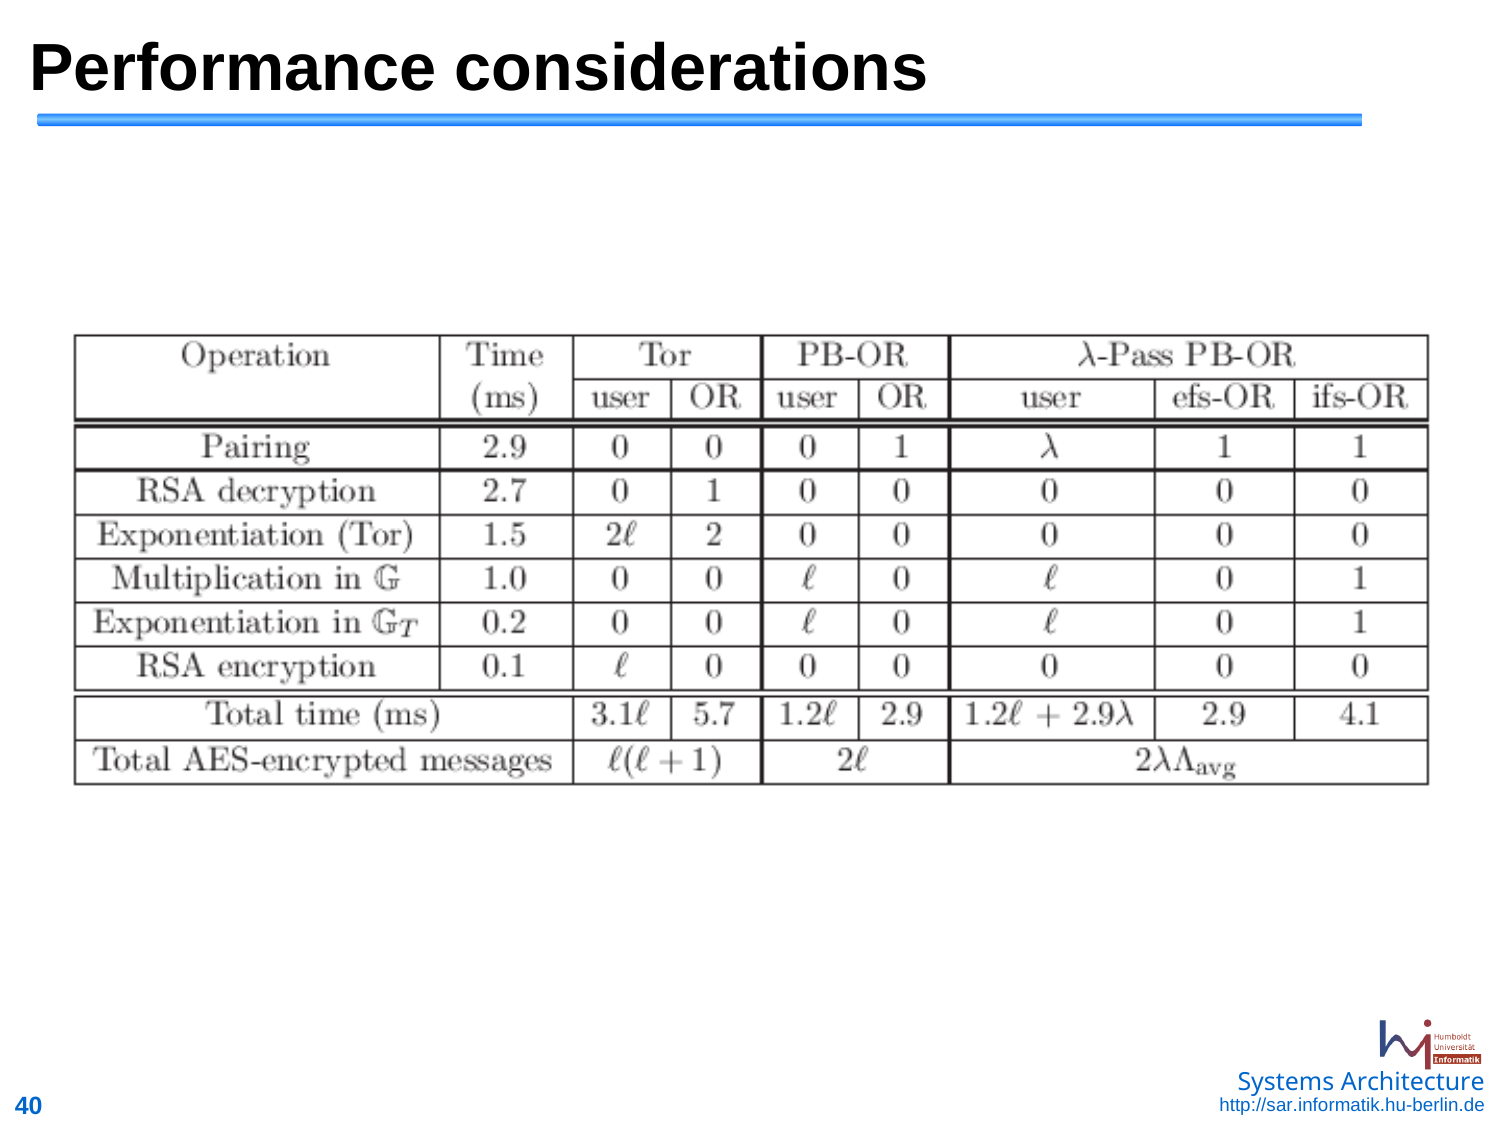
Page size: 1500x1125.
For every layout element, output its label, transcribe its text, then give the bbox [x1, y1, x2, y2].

picture [39, 312, 1467, 817]
picture [1376, 1016, 1483, 1071]
title Performance considerations [29, 19, 1500, 115]
